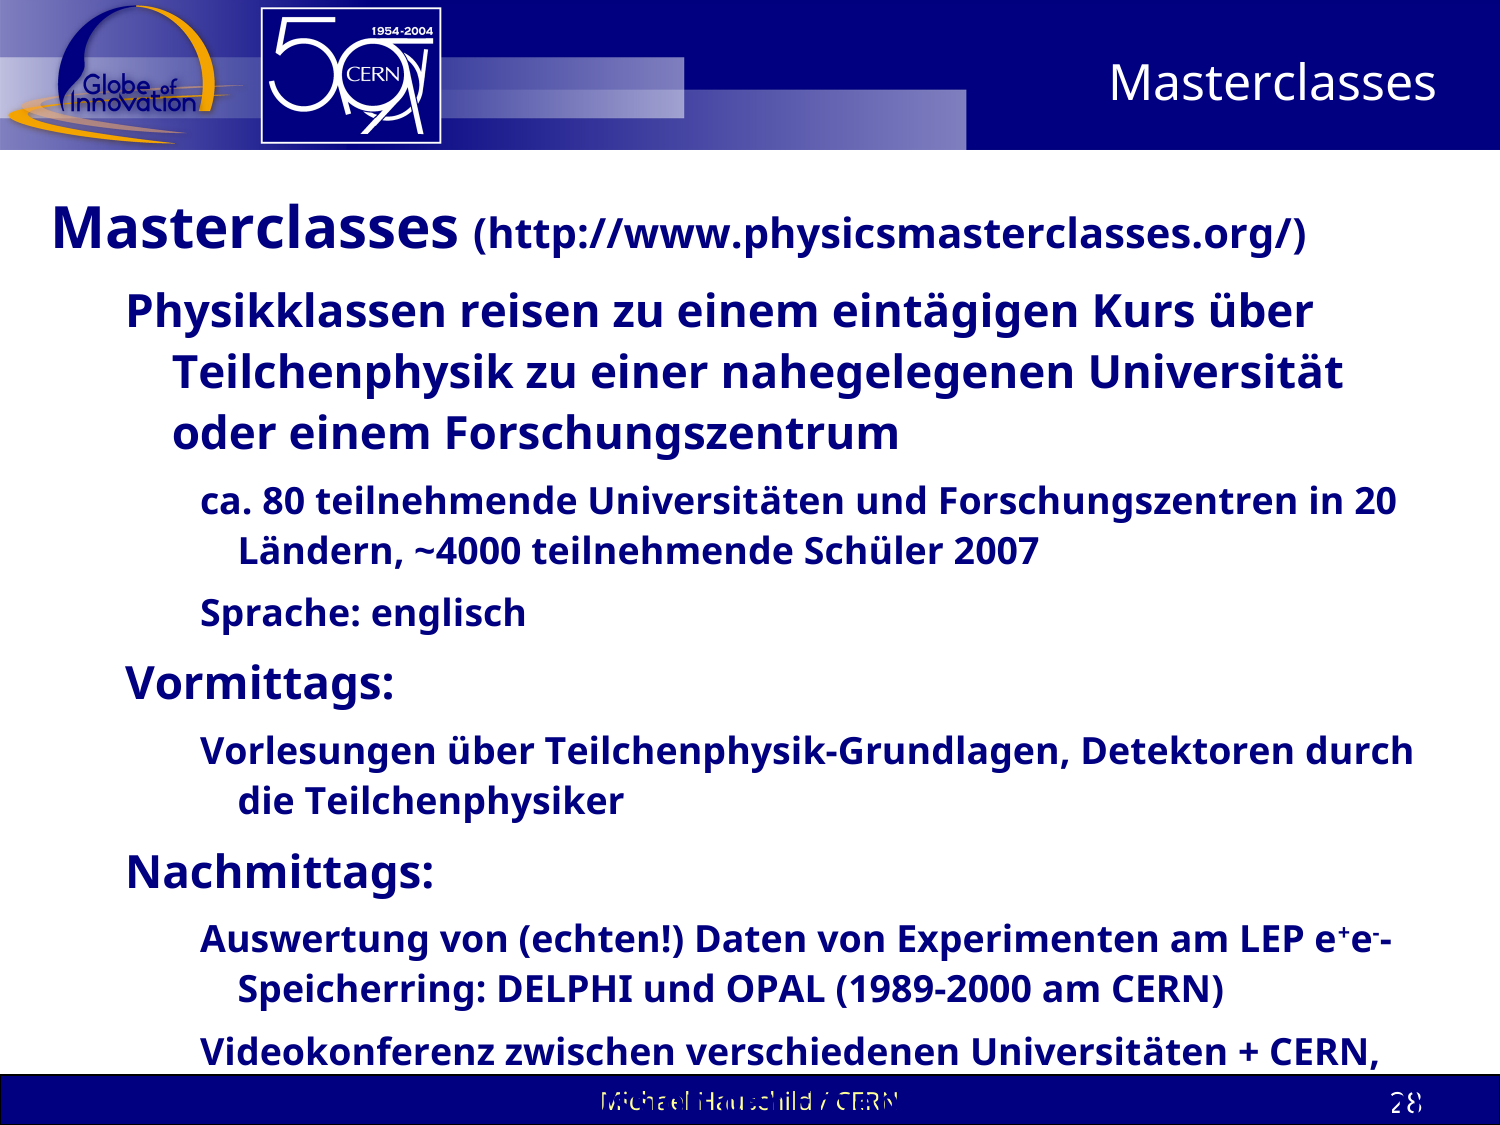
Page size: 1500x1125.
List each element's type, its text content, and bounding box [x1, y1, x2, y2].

list Masterclasses (http://www.physicsmasterclasses.org/) Physikklassen reisen zu einem eintägigen Kurs über Teilchenphysik zu einer nahegelegenen Universität oder einem Forschungszentrum ca. 80 teilnehmende Universitäten und Forschungszentren in 20 Ländern, ~4000 teilnehmende Schüler 2007 Sprache: englisch Vormittags: Vorlesungen über Teilchenphysik-Grundlagen, Detektoren durch die Teilchenphysiker Nachmittags: Auswertung von (echten!) Daten von Experimenten am LEP e+e--Speicherring: DELPHI und OPAL (1989-2000 am CERN) Videokonferenz zwischen verschiedenen Universitäten + CERN, Vergleich und Diskussion der Ergebnisse (mit Quiz und Preisen) [50, 187, 1438, 1046]
picture [0, 0, 1500, 150]
title Masterclasses [450, 37, 1438, 126]
